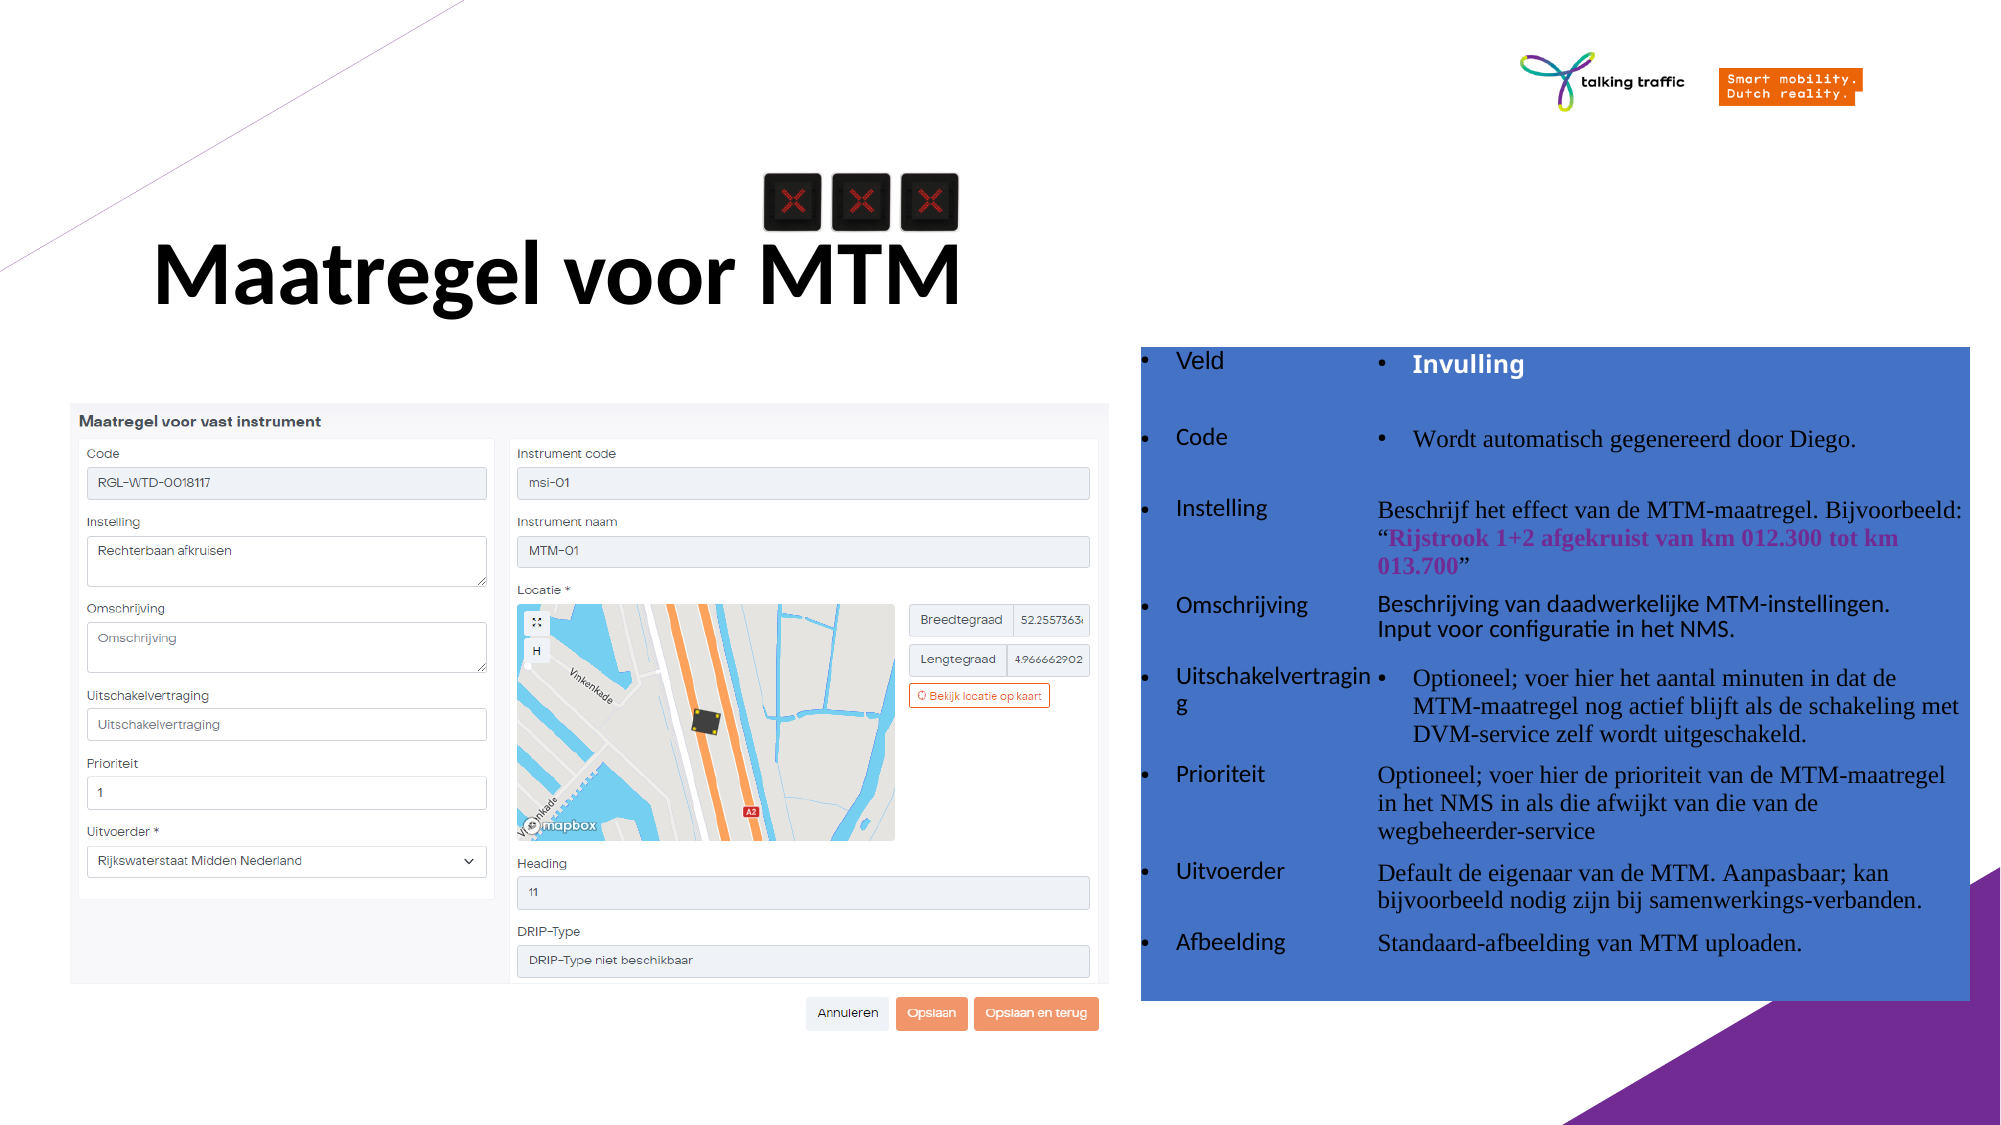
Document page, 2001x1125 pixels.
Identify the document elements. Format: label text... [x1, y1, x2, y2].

table_cell Code [1141, 425, 1377, 496]
table_header Veld [1141, 347, 1377, 425]
picture [757, 170, 964, 233]
table_cell Uitvoerder [1141, 859, 1377, 930]
table_cell Optioneel; voer hier de prioriteit van de MTM-maatregel in het NMS in als die afwijkt van die van de wegbeheerder-service [1377, 762, 1970, 859]
table_cell Wordt automatisch gegenereerd door Diego. [1377, 425, 1970, 496]
picture [70, 403, 1109, 1033]
table_cell Default de eigenaar van de MTM. Aanpasbaar; kan bijvoorbeeld nodig zijn bij samenwerkings-verbanden. [1377, 859, 1970, 930]
table_header Invulling [1377, 347, 1970, 425]
table_cell Optioneel; voer hier het aantal minuten in dat de MTM-maatregel nog actief blijft als de schakeling met DVM-service zelf wordt uitgeschakeld. [1377, 664, 1970, 762]
table_cell Beschrijf het effect van de MTM-maatregel. Bijvoorbeeld: “Rijstrook 1+2 afgekruist van km 012.300 tot km 013.700” [1377, 496, 1970, 594]
table_cell Afbeelding [1141, 930, 1377, 1001]
table_cell Prioriteit [1141, 762, 1377, 859]
title Maatregel voor MTM [137, 165, 1863, 332]
table_cell Instelling [1141, 496, 1377, 594]
table_cell Beschrijving van daadwerkelijke MTM-instellingen. Input voor configuratie in het NMS. [1377, 594, 1970, 664]
table_cell Standaard-afbeelding van MTM uploaden. [1377, 930, 1970, 1001]
table_cell Uitschakelvertraging [1141, 664, 1377, 762]
table_cell Omschrijving [1141, 594, 1377, 664]
text_box 64 [1412, 1042, 1863, 1103]
